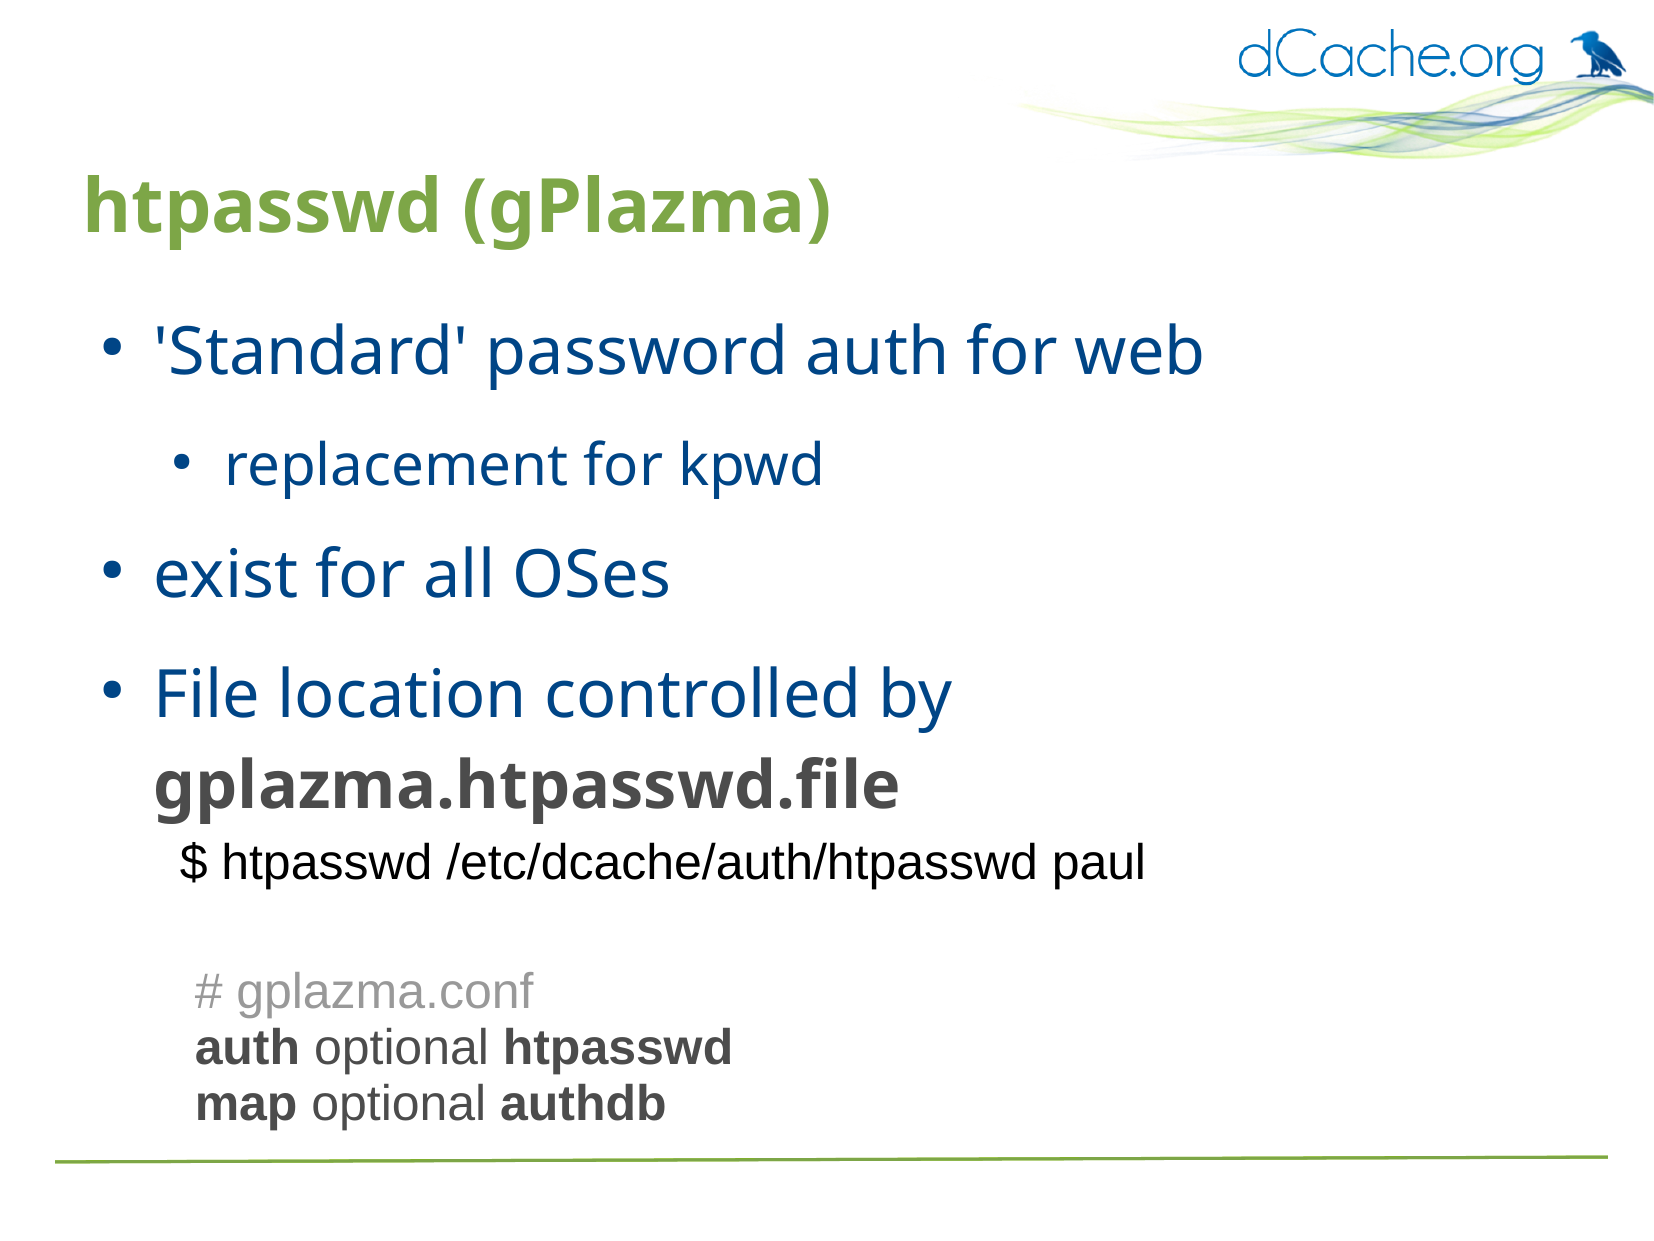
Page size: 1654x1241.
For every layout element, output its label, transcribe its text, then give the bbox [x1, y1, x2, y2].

text_box $ htpasswd /etc/dcache/auth/htpasswd paul [165, 827, 1396, 898]
picture [956, 16, 1654, 169]
list 'Standard' password auth for web replacement for kpwd exist for all OSes File location controlled by gplazma.htpasswd.file [82, 302, 1571, 1023]
title htpasswd (gPlazma) [82, 155, 1605, 252]
text_box # gplazma.conf auth optional htpasswd map optional authdb [180, 956, 749, 1139]
